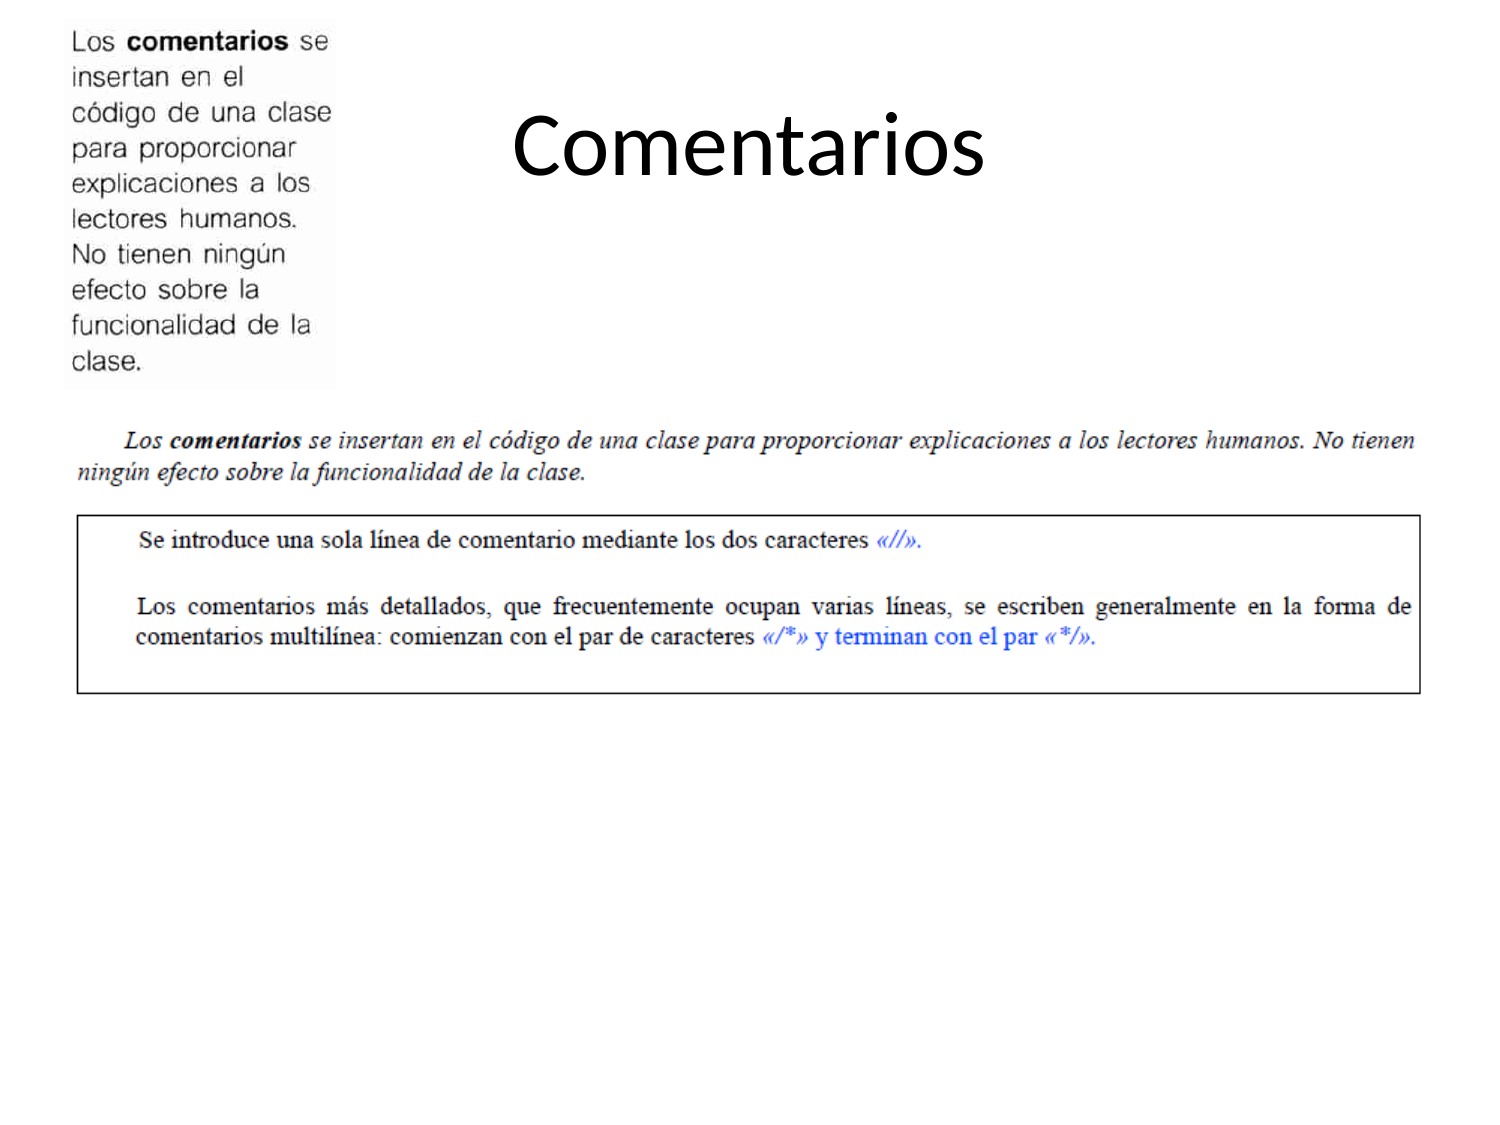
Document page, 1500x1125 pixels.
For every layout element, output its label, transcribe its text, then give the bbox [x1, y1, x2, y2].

picture [64, 19, 336, 390]
picture [41, 420, 1481, 720]
title Comentarios [75, 45, 1426, 233]
